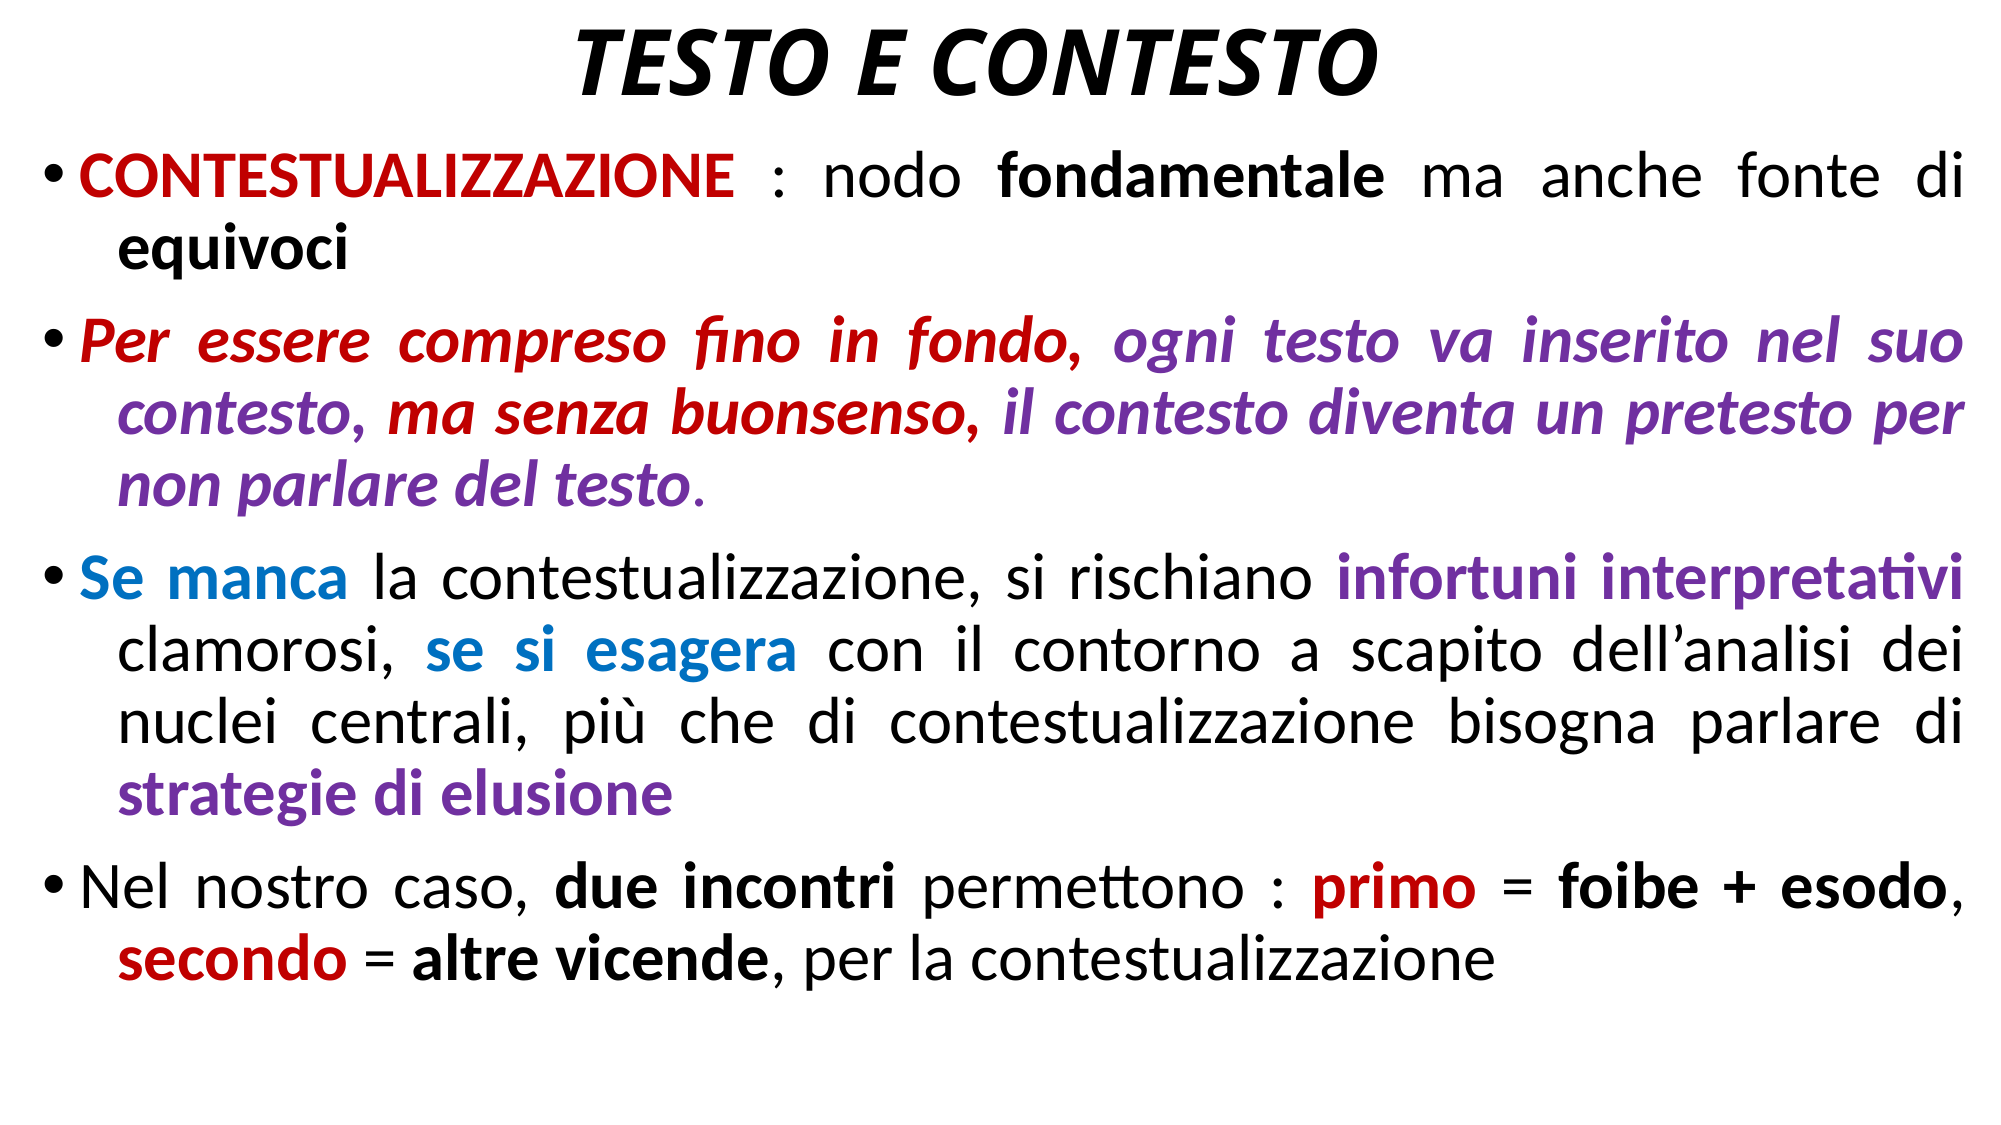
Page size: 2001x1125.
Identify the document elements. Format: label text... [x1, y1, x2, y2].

title TESTO E CONTESTO [89, 0, 1863, 132]
list CONTESTUALIZZAZIONE : nodo fondamentale ma anche fonte di equivoci Per essere compreso fino in fondo, ogni testo va inserito nel suo contesto, ma senza buonsenso, il contesto diventa un pretesto per non parlare del testo. Se manca la contestualizzazione, si rischiano infortuni interpretativi clamorosi, se si esagera con il contorno a scapito dell’analisi dei nuclei centrali, più che di contestualizzazione bisogna parlare di strategie di elusione Nel nostro caso, due incontri permettono : primo = foibe + esodo, secondo = altre vicende, per la contestualizzazione [27, 132, 1982, 1091]
